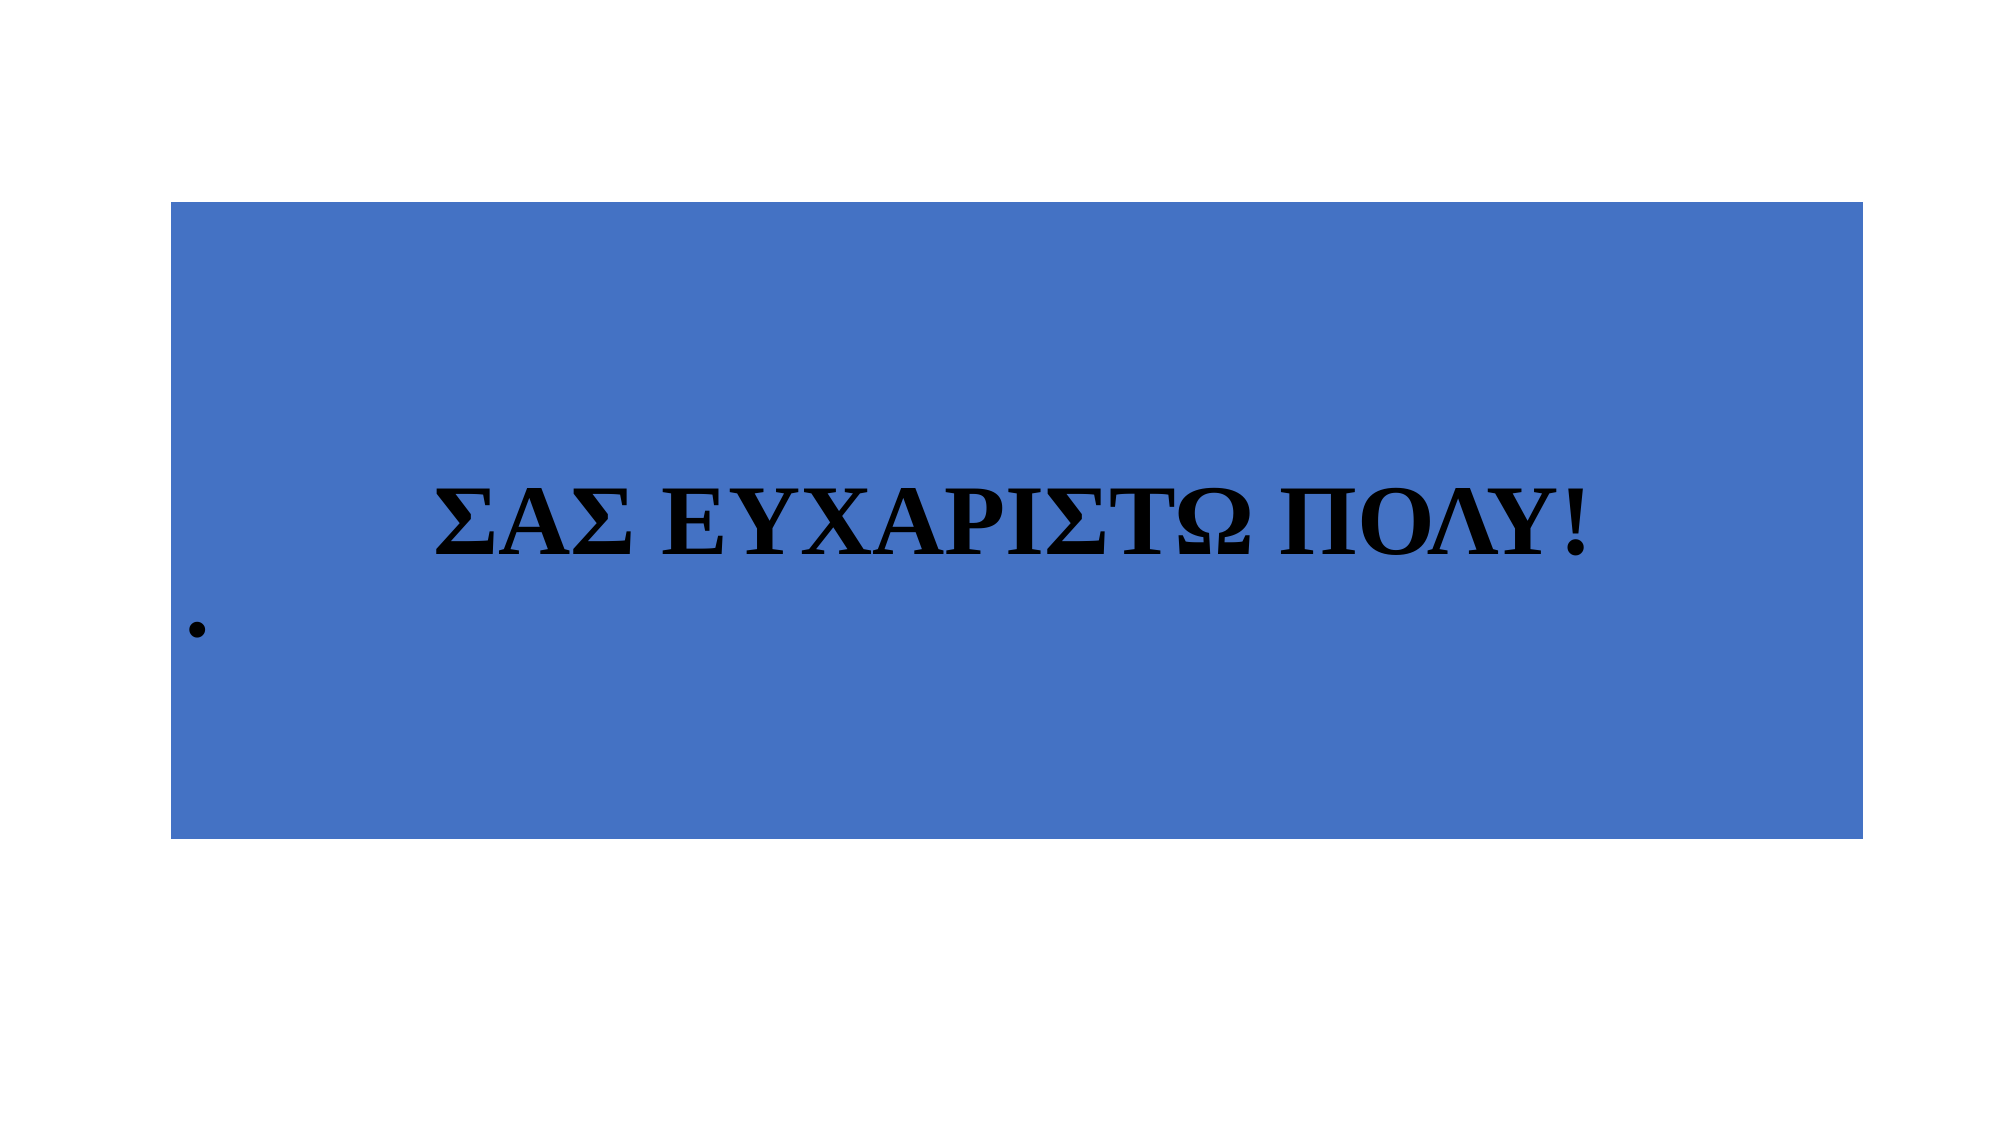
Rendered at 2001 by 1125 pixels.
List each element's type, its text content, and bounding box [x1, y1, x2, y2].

list ΣΑΣ ΕΥΧΑΡΙΣΤΩ ΠΟΛΥ! [172, 202, 1863, 839]
